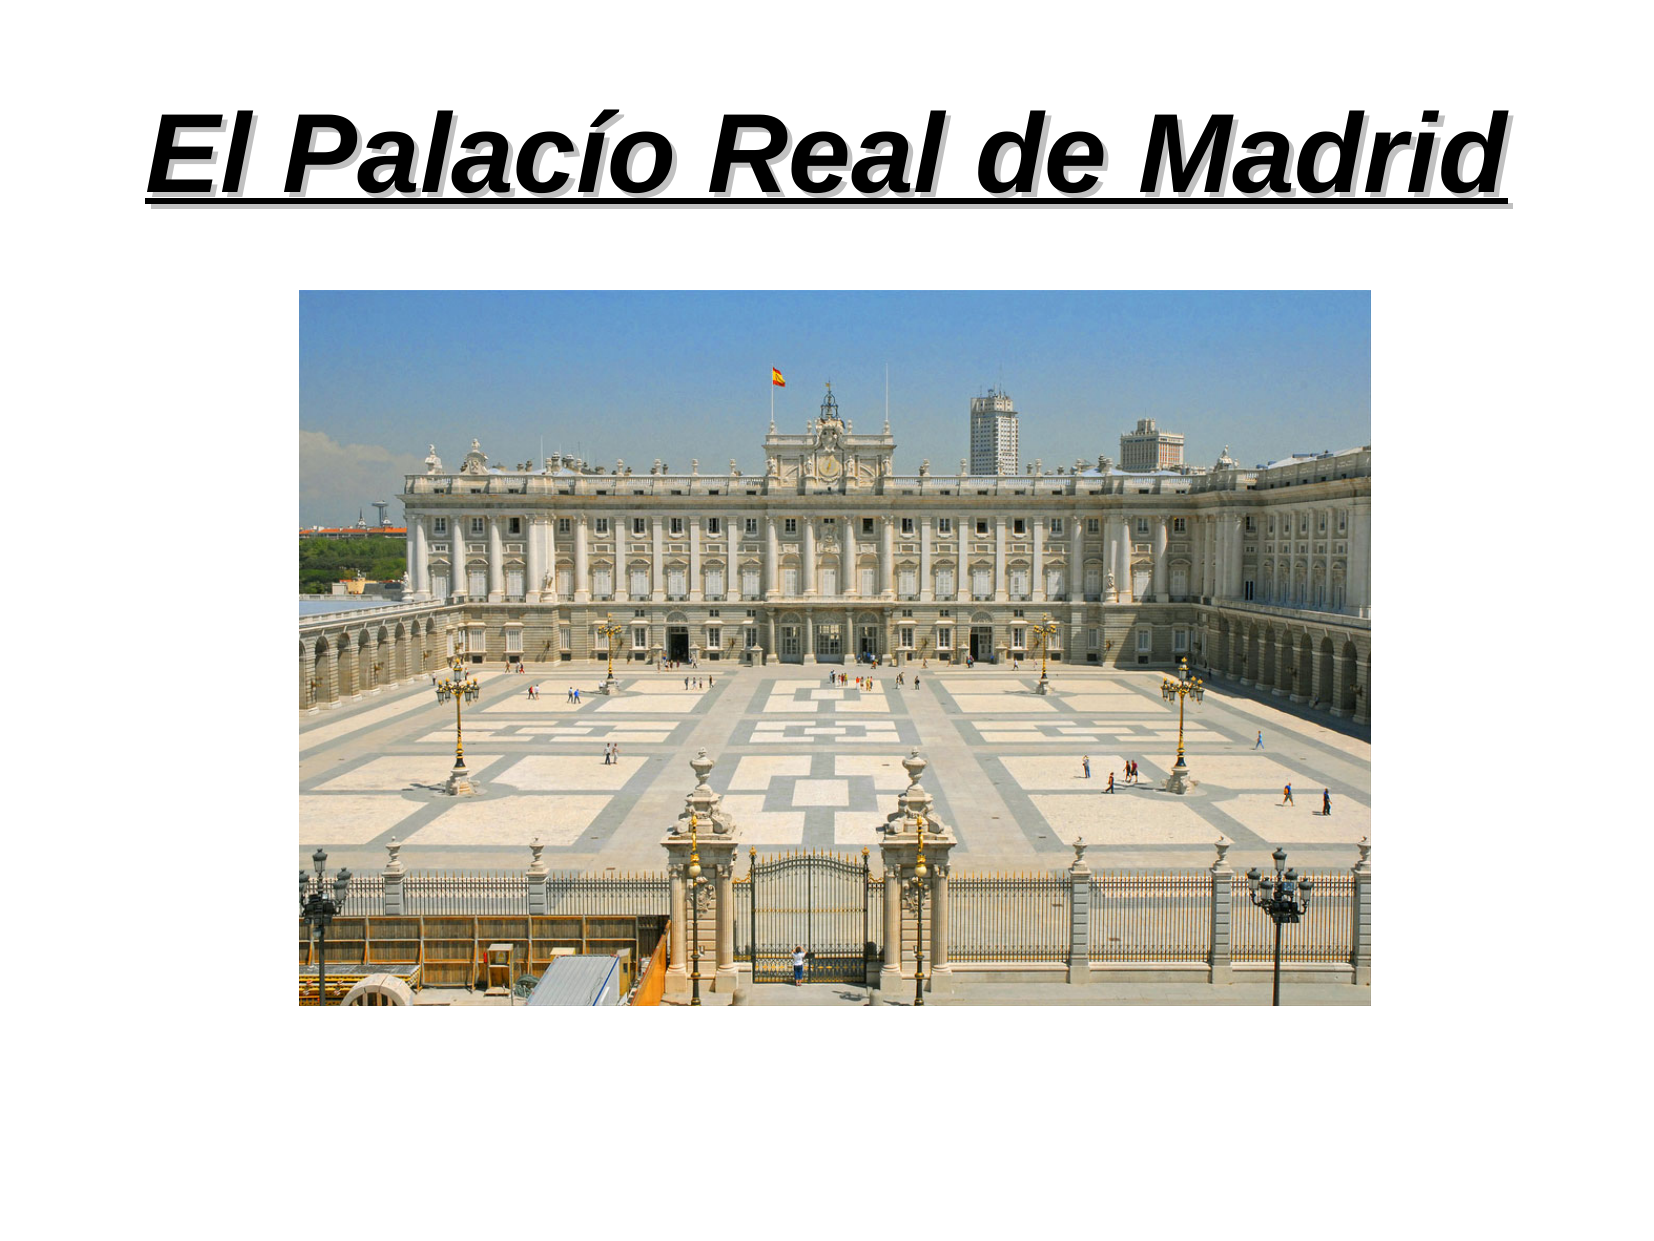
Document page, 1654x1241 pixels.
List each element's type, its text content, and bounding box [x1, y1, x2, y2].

title El Palacío Real de Madrid [82, 49, 1571, 257]
picture [299, 290, 1371, 1006]
